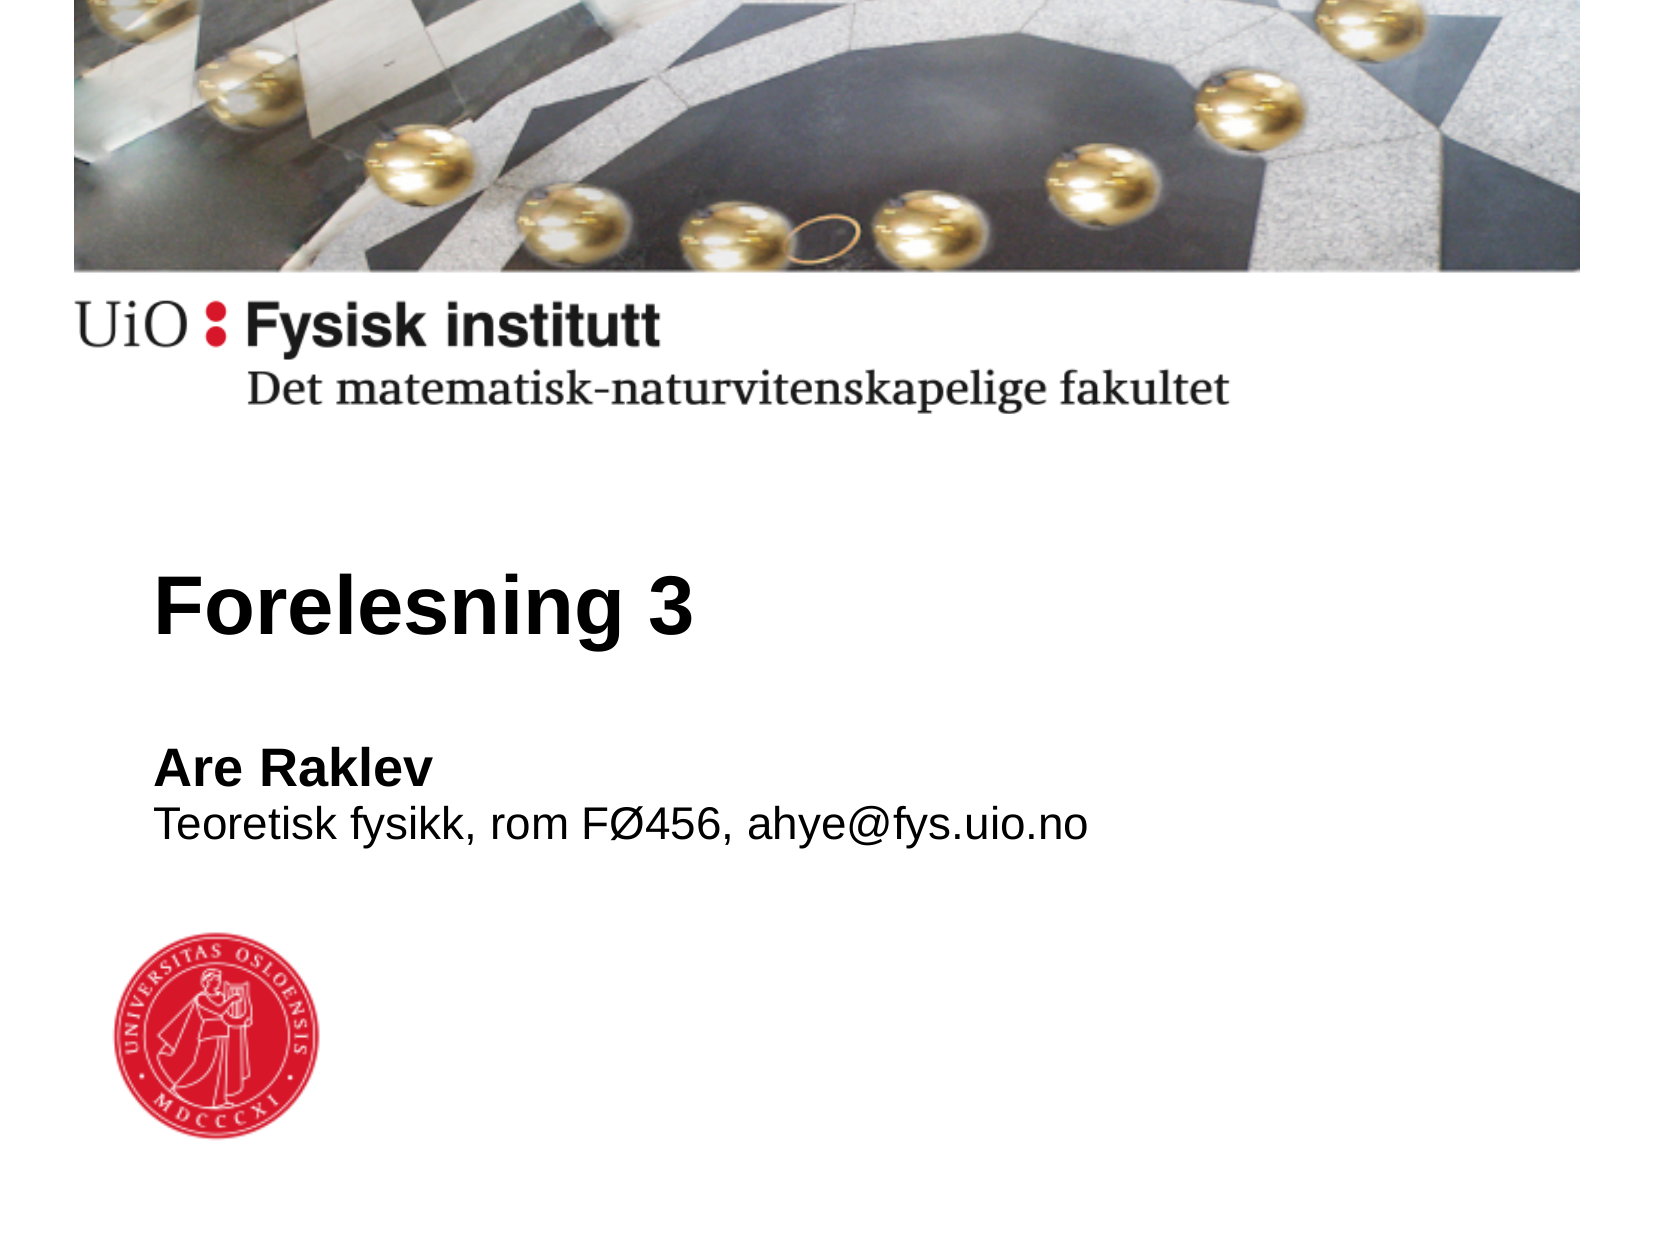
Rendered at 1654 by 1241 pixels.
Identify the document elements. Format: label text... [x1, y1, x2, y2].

title Are Raklev Teoretisk fysikk, rom FØ456, ahye@fys.uio.no [153, 725, 1500, 862]
picture [72, 292, 1238, 420]
subtitle Forelesning 3 [153, 545, 1418, 666]
picture [74, 0, 1580, 280]
picture [109, 927, 326, 1147]
